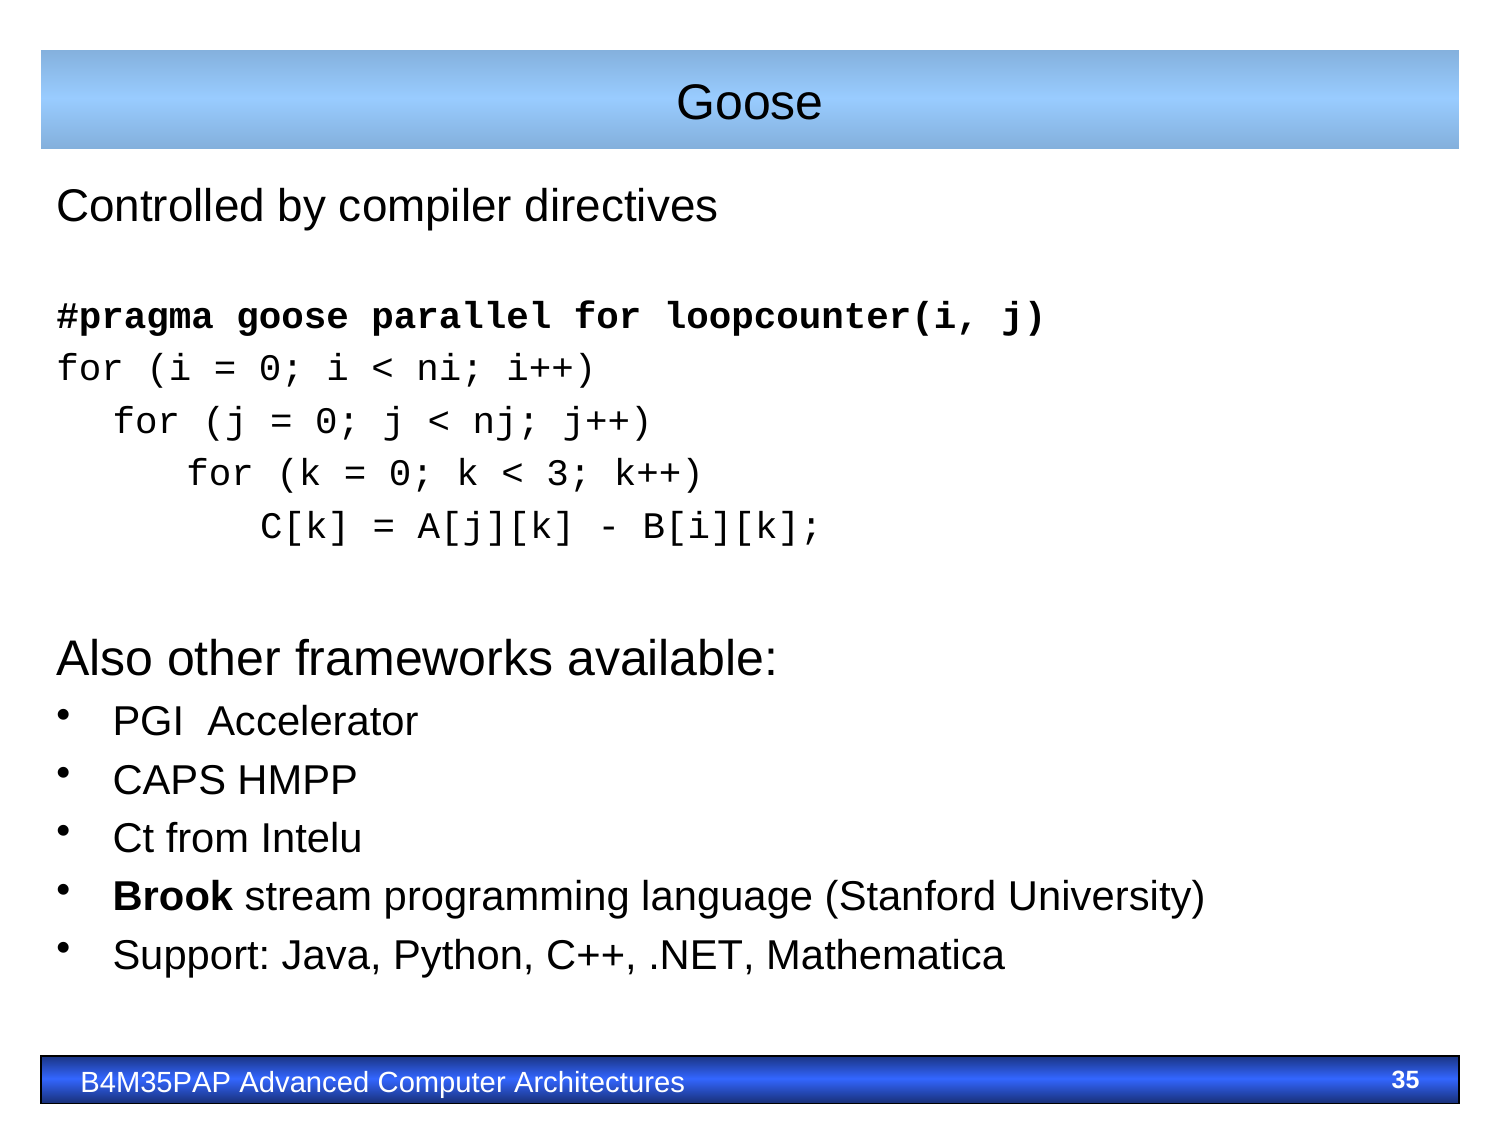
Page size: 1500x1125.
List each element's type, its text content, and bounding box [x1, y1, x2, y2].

list Controlled by compiler directives #pragma goose parallel for loopcounter(i, j) for (i = 0; i < ni; i++) for (j = 0; j < nj; j++) for (k = 0; k < 3; k++) C[k] = A[j][k] - B[i][k]; Also other frameworks available: PGI Accelerator CAPS HMPP Ct from Intelu Brook stream programming language (Stanford University) Support: Java, Python, C++, .NET, Mathematica [41, 168, 1459, 996]
title Goose [41, 50, 1459, 149]
